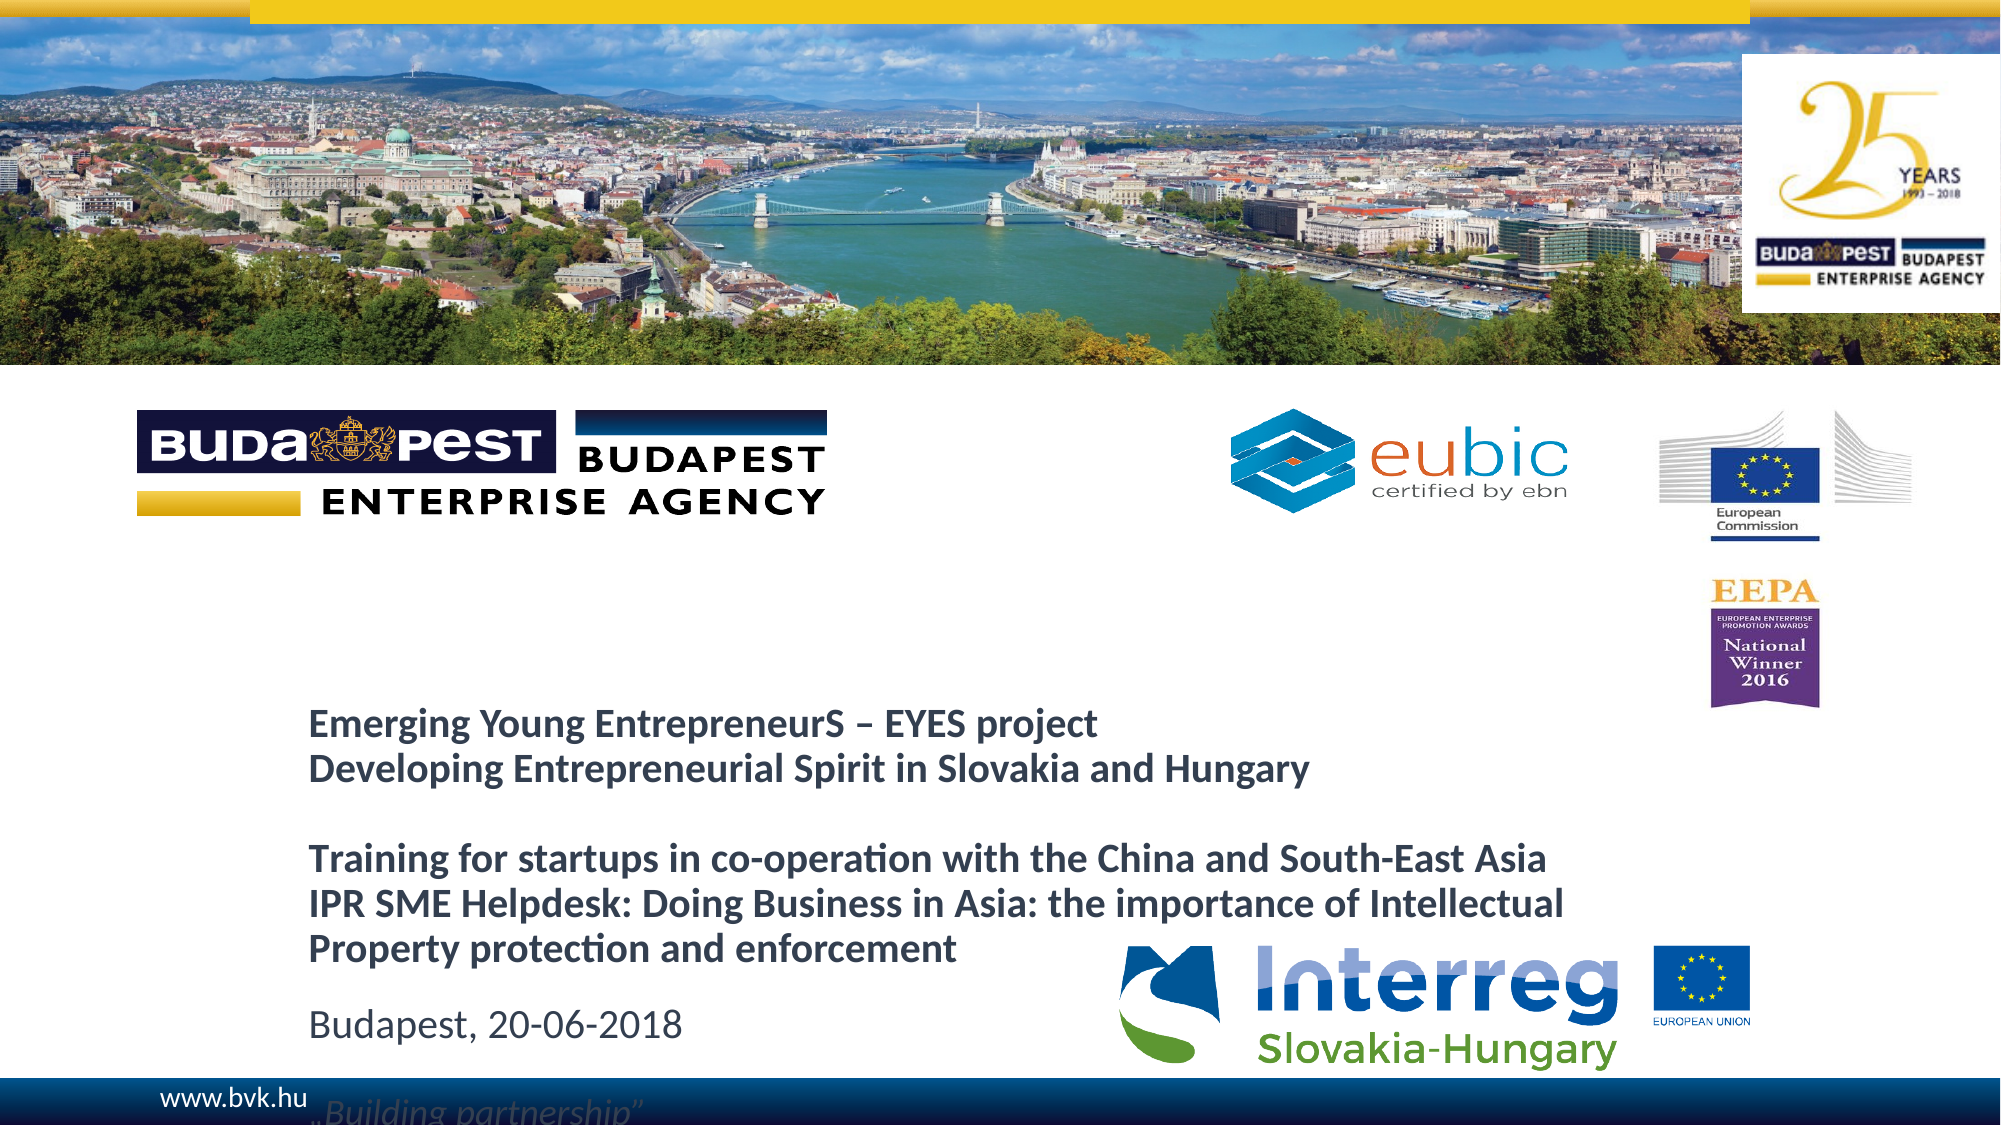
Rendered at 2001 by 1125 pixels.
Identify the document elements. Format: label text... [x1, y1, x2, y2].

text_box [250, 0, 1750, 24]
picture [1742, 54, 2000, 313]
title Emerging Young EntrepreneurS – EYES project Developing Entrepreneurial Spirit in Slovakia and Hungary Training for startups in co-operation with the China and South-East Asia IPR SME Helpdesk: Doing Business in Asia: the importance of Intellectual Property protection and enforcement Budapest, 20-06-2018 „Building partnership” European Regional Development Fund [293, 693, 1624, 907]
picture [1119, 945, 1750, 1071]
